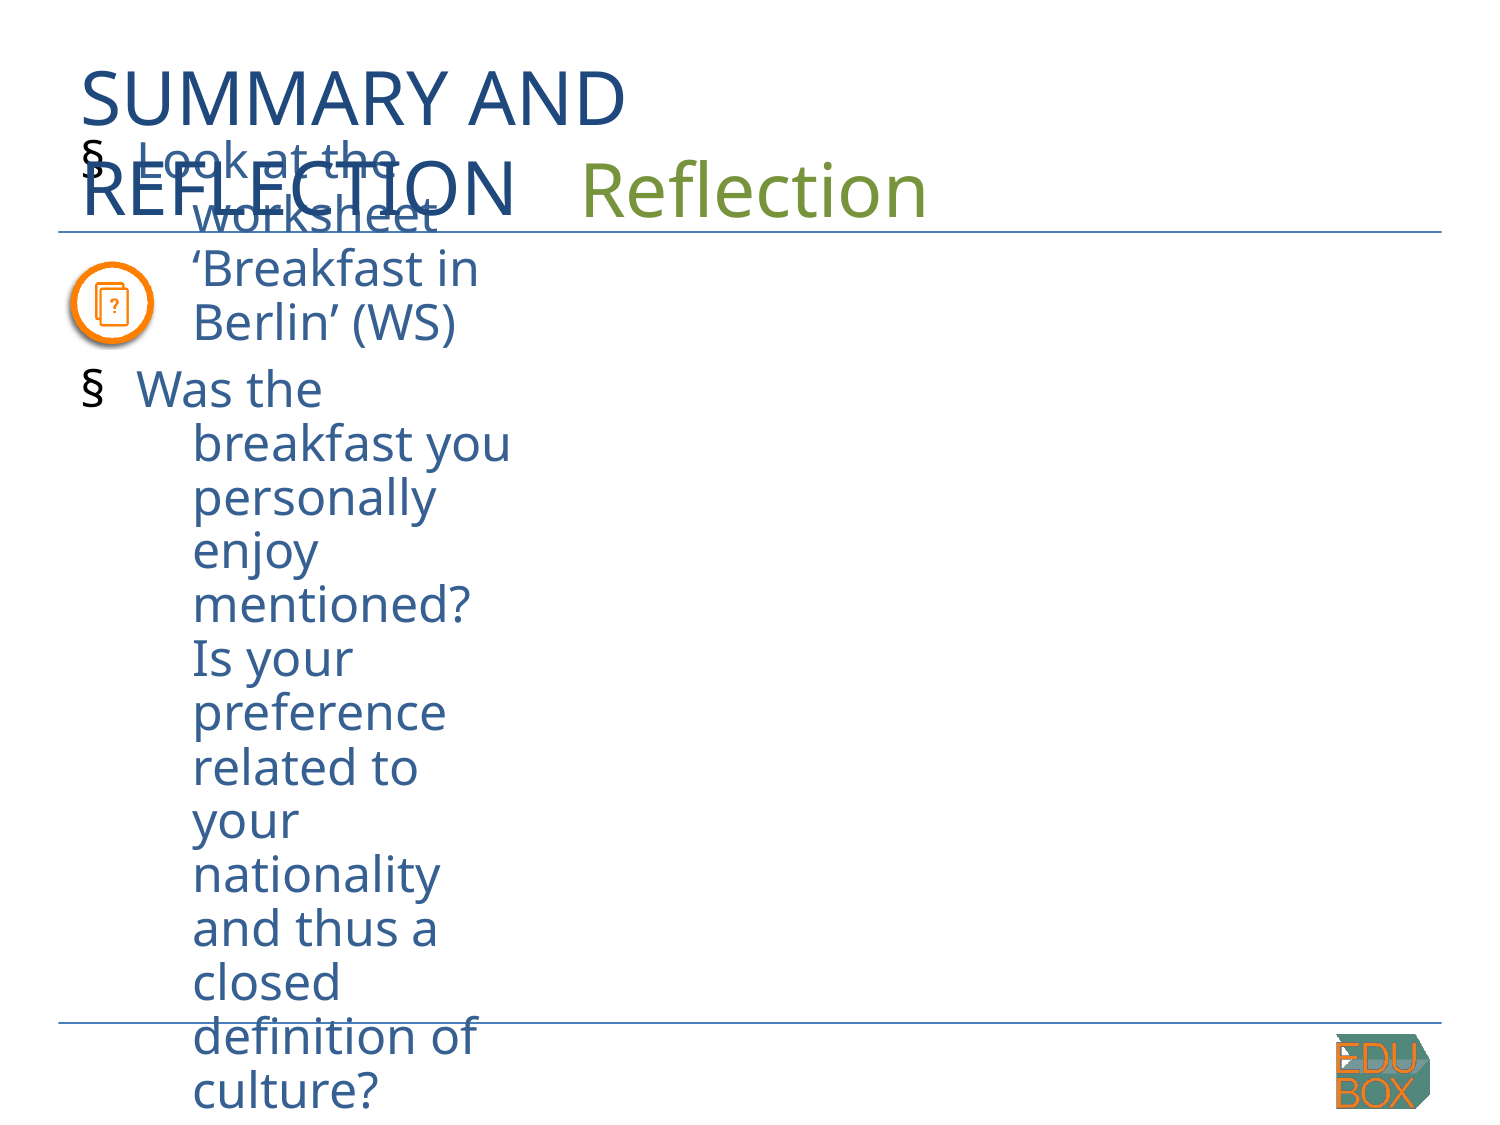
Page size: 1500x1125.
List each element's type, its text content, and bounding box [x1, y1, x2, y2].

list Look at the worksheet ‘Breakfast in Berlin’ (WS) Was the breakfast you personally enjoy mentioned? Is your preference related to your nationality and thus a closed definition of culture? Considering an open definition of culture, does it make sense to talk about a ‘German breakfast’ or a ‘French breakfast’? [159, 251, 1447, 973]
list Reflection [64, 153, 1040, 247]
picture [1328, 1028, 1437, 1114]
title SUMMARY AND REFLECTION [64, 42, 1500, 153]
picture [64, 255, 160, 350]
